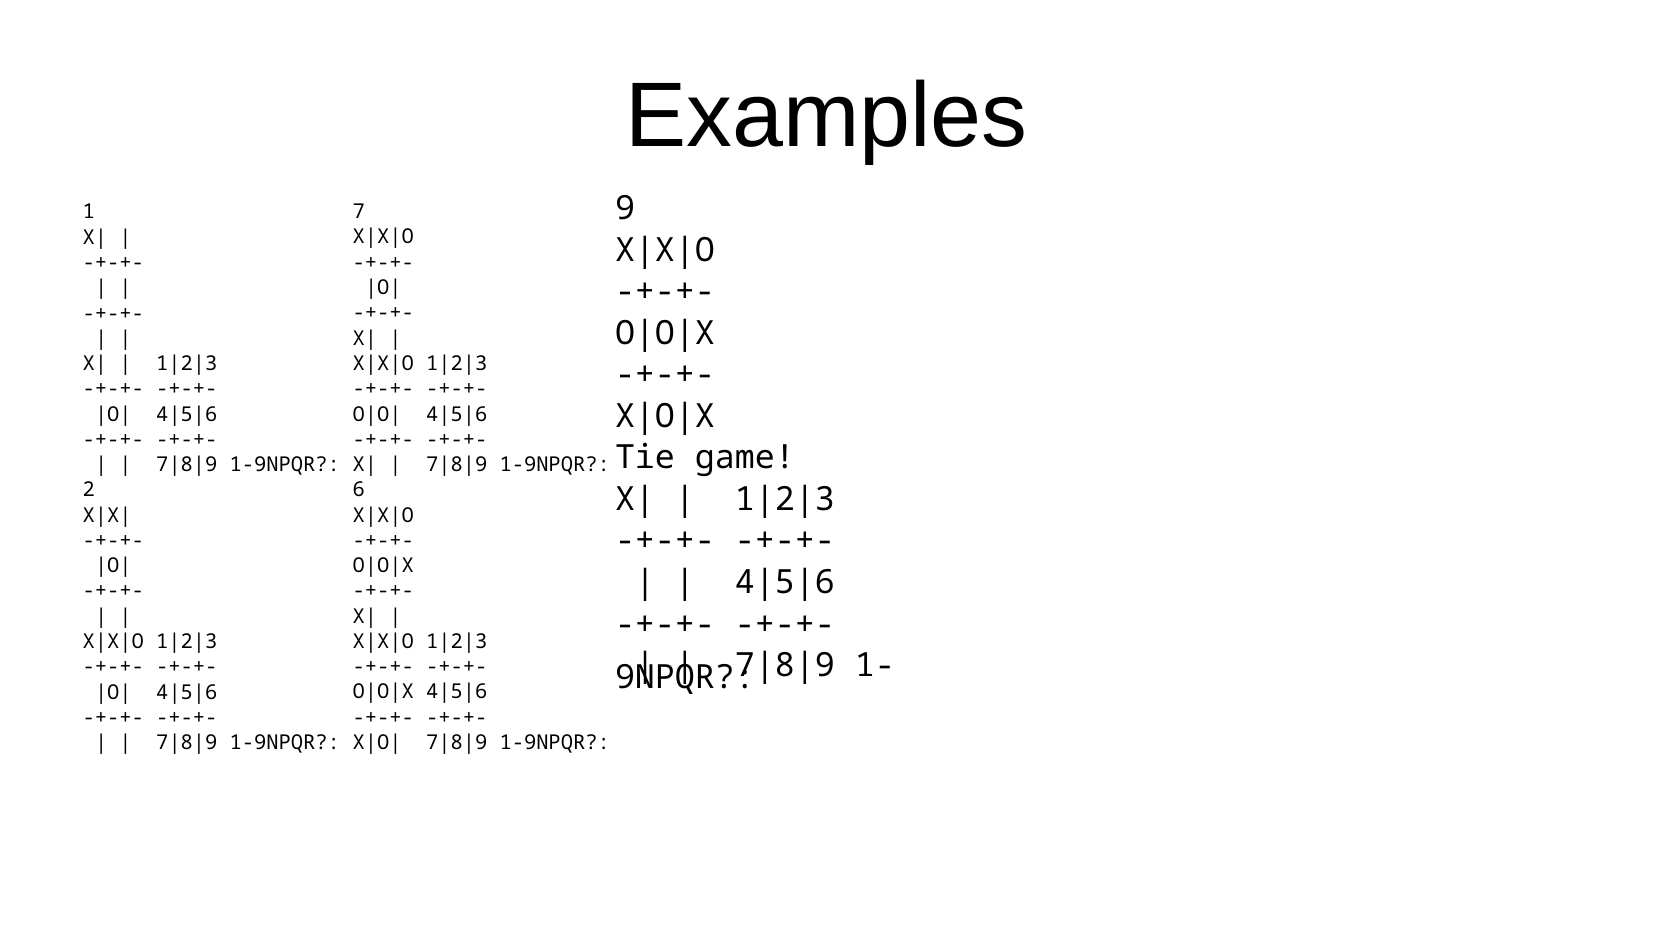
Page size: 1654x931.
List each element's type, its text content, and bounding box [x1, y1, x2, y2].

list 1 X| | -+-+- | | -+-+- | | X| | 1|2|3 -+-+- -+-+- |O| 4|5|6 -+-+- -+-+- | | 7|8|9 1-9NPQR?: 2 X|X| -+-+- |O| -+-+- | | X|X|O 1|2|3 -+-+- -+-+- |O| 4|5|6 -+-+- -+-+- | | 7|8|9 1-9NPQR?: [82, 217, 346, 758]
title Examples [82, 37, 1571, 193]
list 7 X|X|O -+-+- |O| -+-+- X| | X|X|O 1|2|3 -+-+- -+-+- O|O| 4|5|6 -+-+- -+-+- X| | 7|8|9 1-9NPQR?: 6 X|X|O -+-+- O|O|X -+-+- X| | X|X|O 1|2|3 -+-+- -+-+- O|O|X 4|5|6 -+-+- -+-+- X|O| 7|8|9 1-9NPQR?: [352, 217, 615, 757]
list 9 X|X|O -+-+- O|O|X -+-+- X|O|X Tie game! X| | 1|2|3 -+-+- -+-+- | | 4|5|6 -+-+- -+-+- | | 7|8|9 1-9NPQR?: [615, 217, 991, 757]
